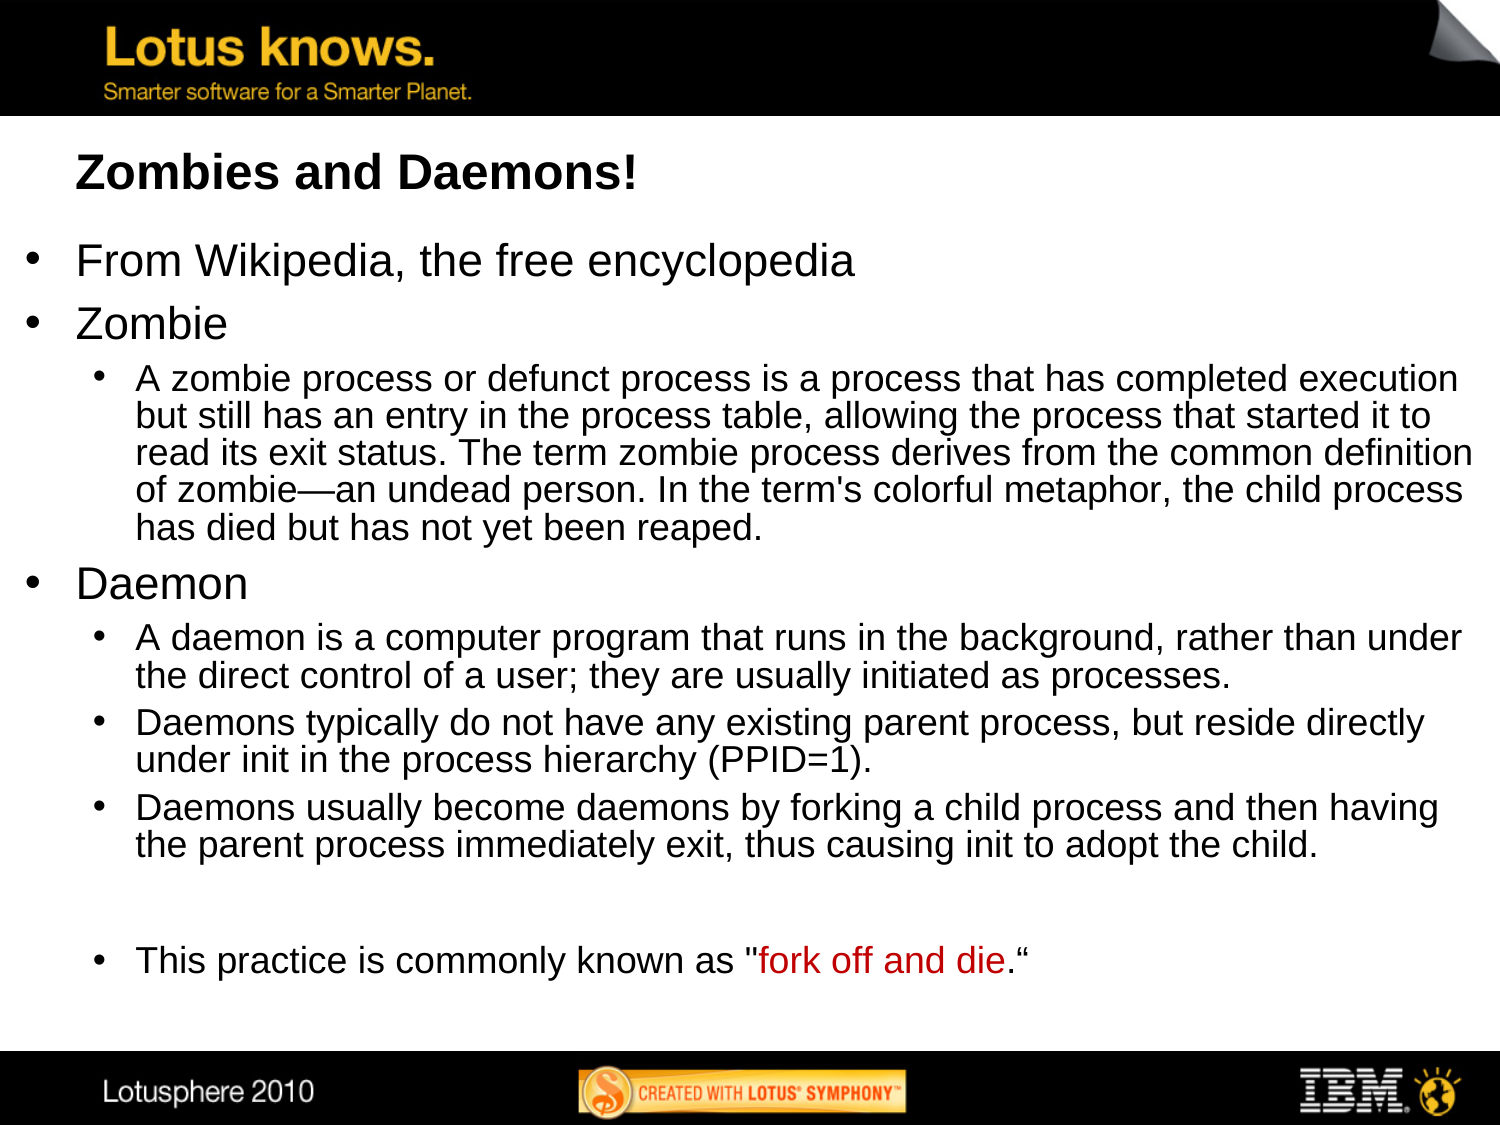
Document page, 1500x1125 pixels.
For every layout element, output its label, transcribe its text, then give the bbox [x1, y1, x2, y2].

list From Wikipedia, the free encyclopedia Zombie A zombie process or defunct process is a process that has completed execution but still has an entry in the process table, allowing the process that started it to read its exit status. The term zombie process derives from the common definition of zombie—an undead person. In the term's colorful metaphor, the child process has died but has not yet been reaped. Daemon A daemon is a computer program that runs in the background, rather than under the direct control of a user; they are usually initiated as processes. Daemons typically do not have any existing parent process, but reside directly under init in the process hierarchy (PPID=1). Daemons usually become daemons by forking a child process and then having the parent process immediately exit, thus causing init to adopt the child. This practice is commonly known as "fork off and die.“ [24, 237, 1476, 1026]
title Zombies and Daemons! [74, 137, 1475, 200]
picture [0, 0, 1500, 114]
picture [0, 1053, 1500, 1125]
